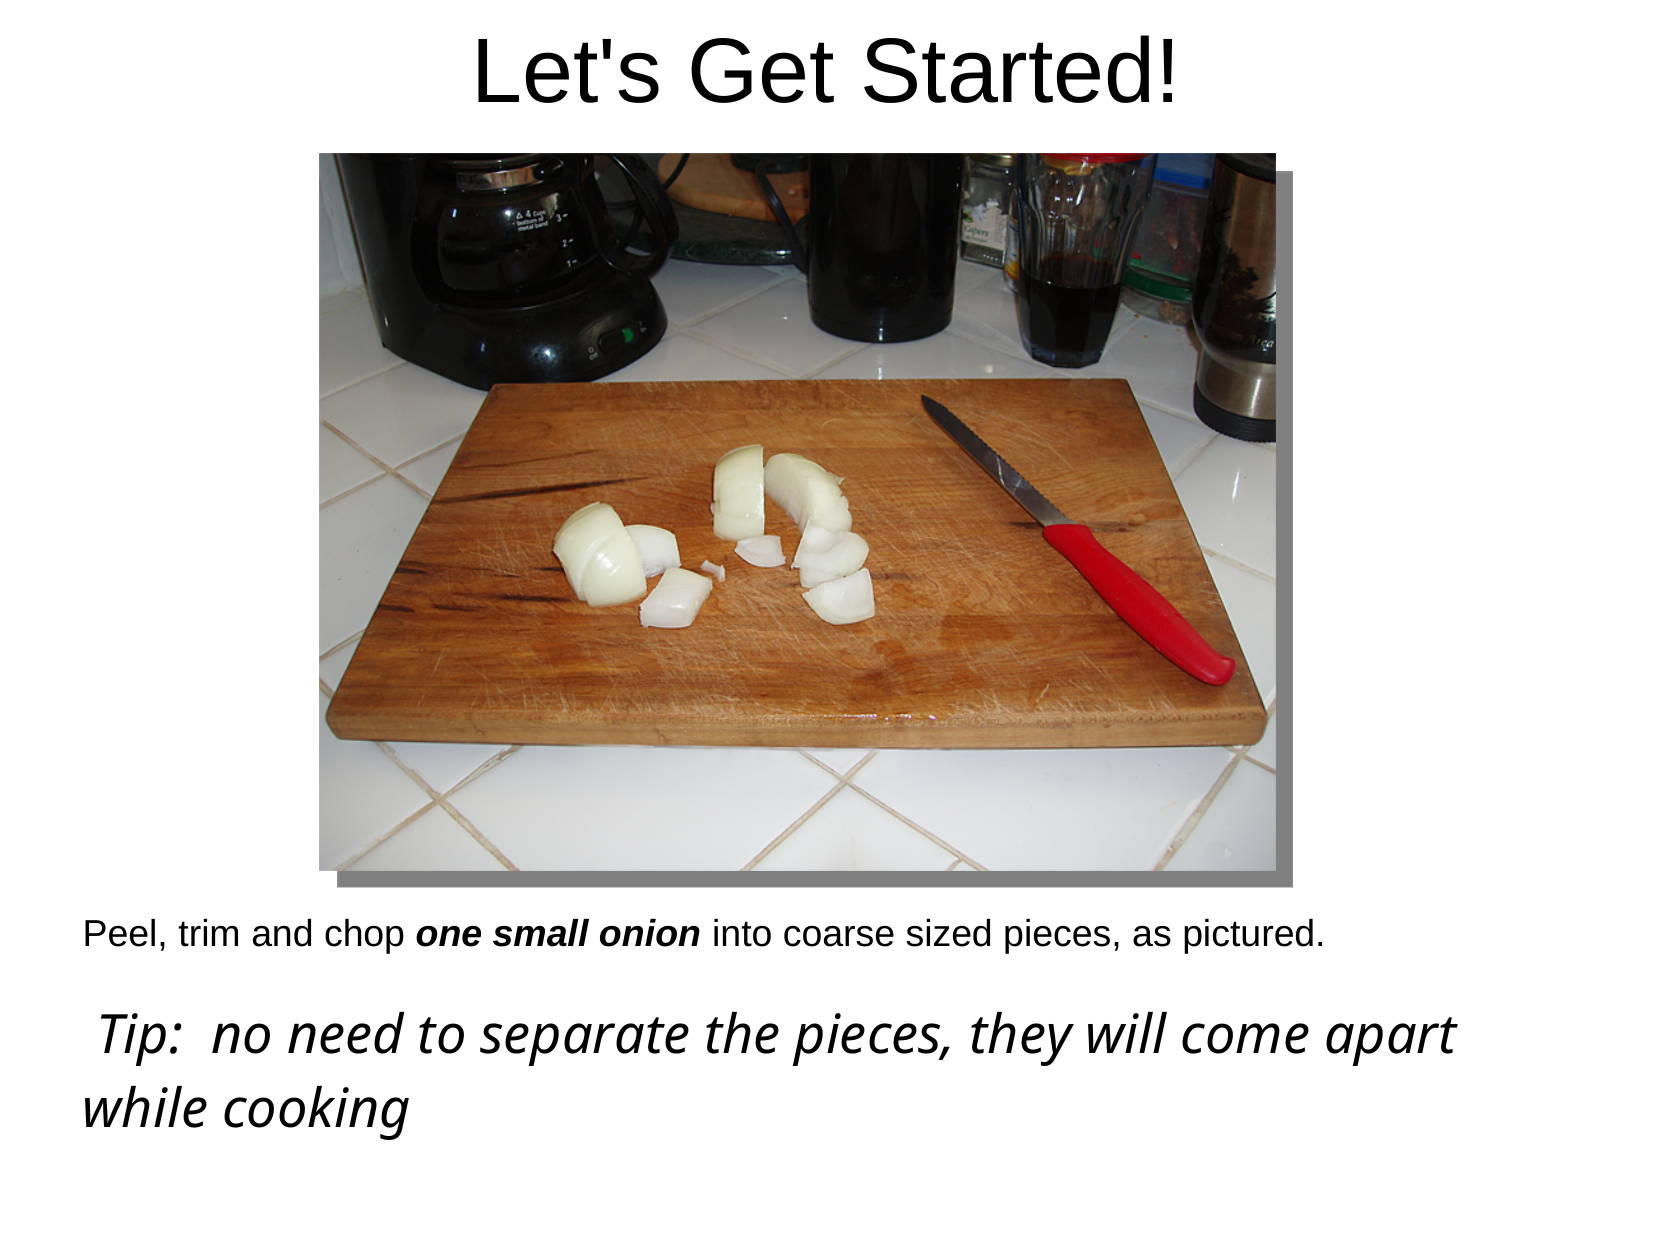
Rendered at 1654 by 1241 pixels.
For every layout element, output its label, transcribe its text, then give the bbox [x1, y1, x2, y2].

title Let's Get Started! [82, 19, 1571, 123]
subtitle Peel, trim and chop one small onion into coarse sized pieces, as pictured. Tip: no need to separate the pieces, they will come apart while cooking [82, 917, 1571, 1181]
picture [319, 153, 1276, 871]
